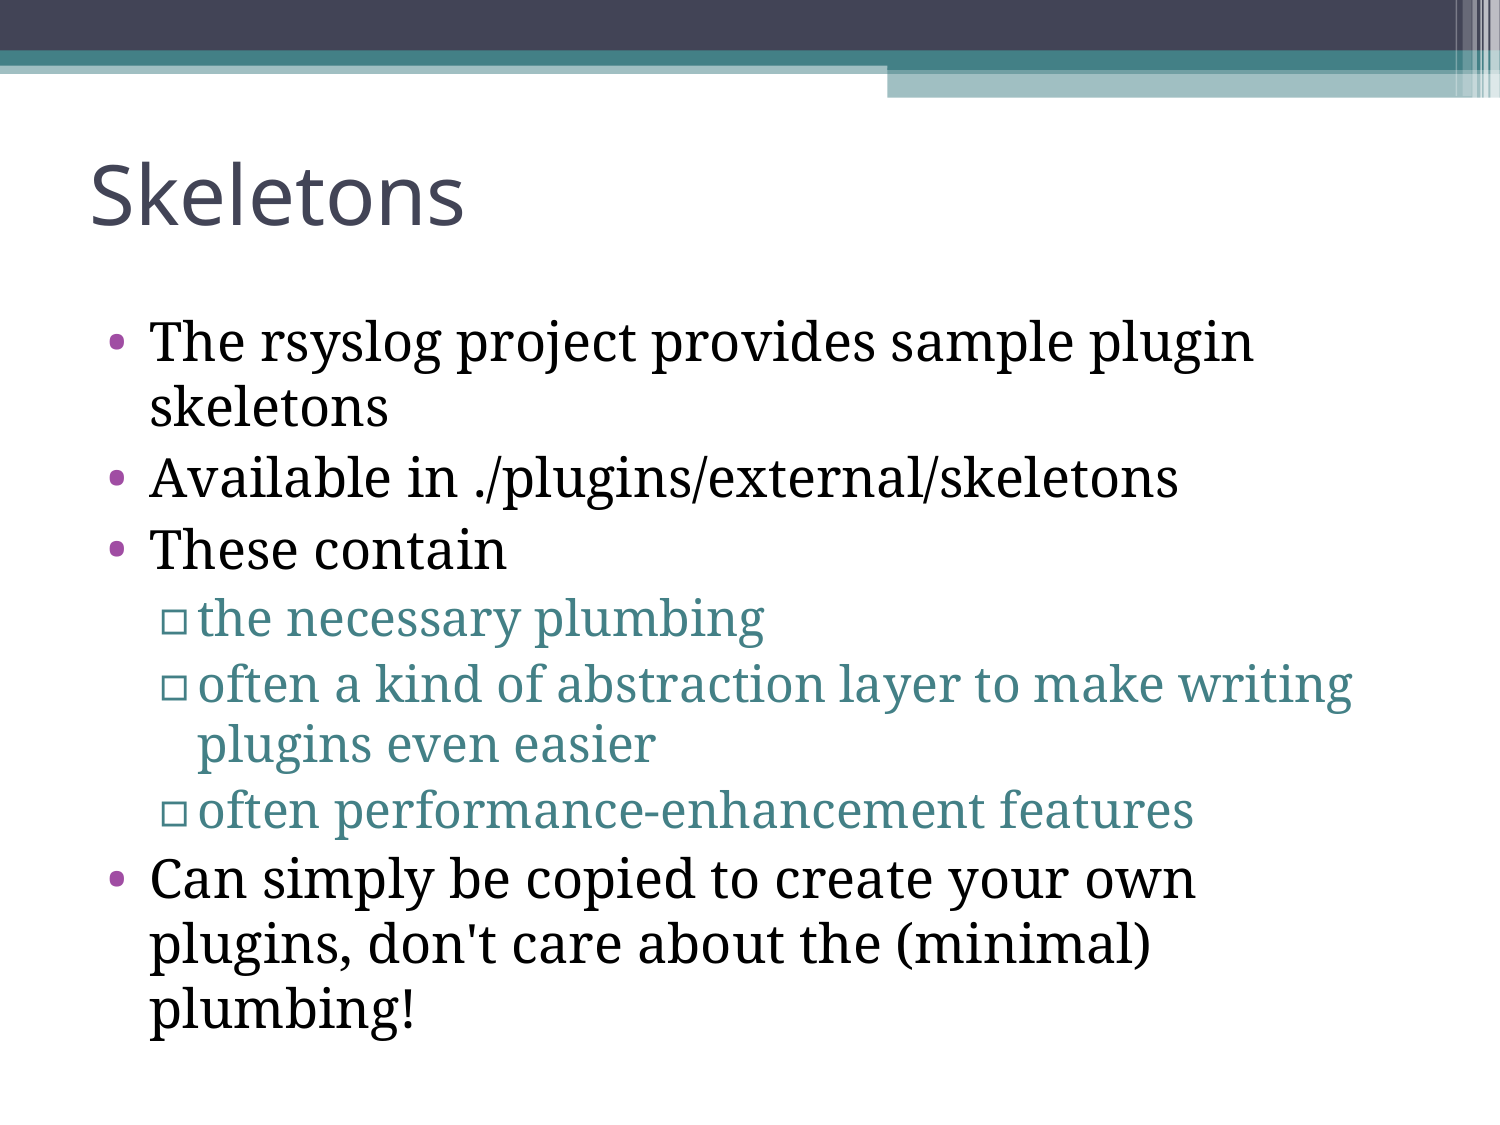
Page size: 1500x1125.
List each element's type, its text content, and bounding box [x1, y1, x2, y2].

list The rsyslog project provides sample plugin skeletons Available in ./plugins/external/skeletons These contain the necessary plumbing often a kind of abstraction layer to make writing plugins even easier often performance-enhancement features Can simply be copied to create your own plugins, don't care about the (minimal) plumbing! [75, 299, 1426, 1048]
title Skeletons [75, 84, 1426, 299]
